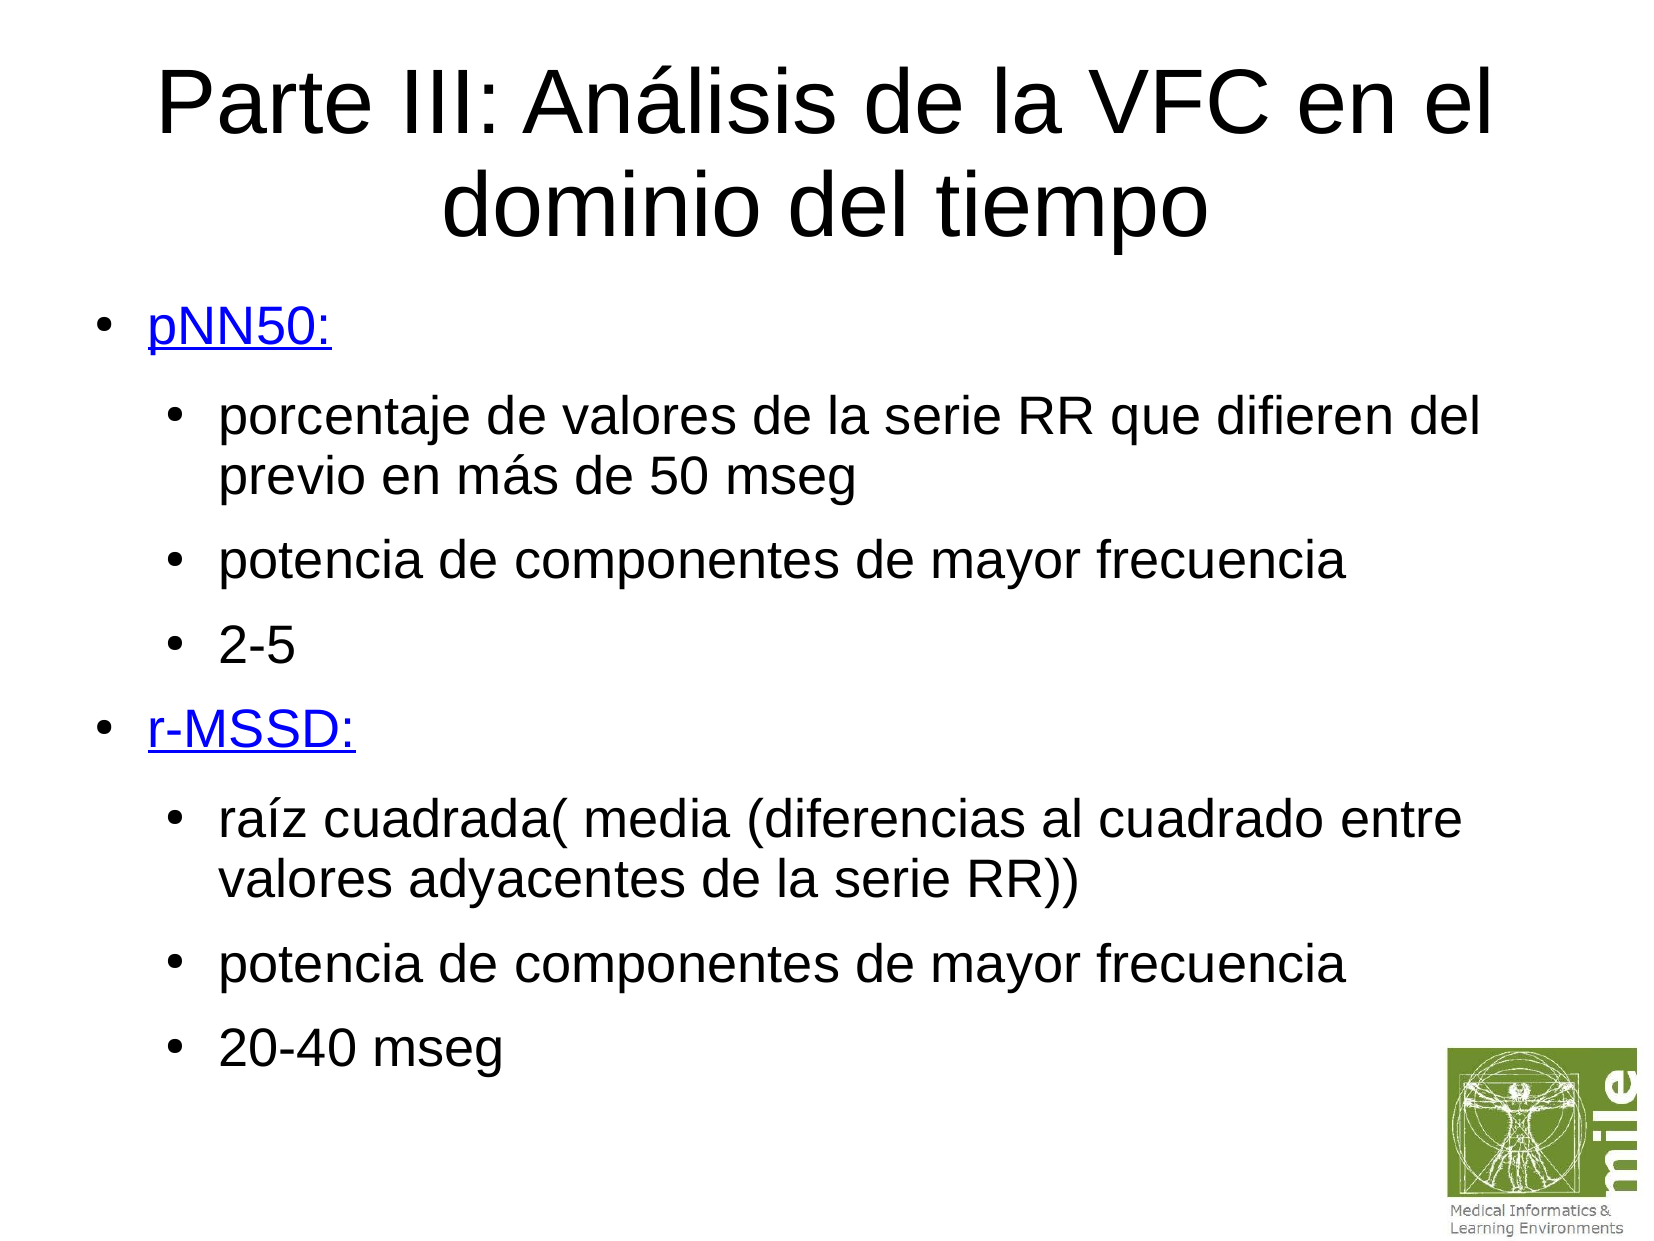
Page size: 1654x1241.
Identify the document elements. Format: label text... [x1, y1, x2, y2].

picture [1440, 1033, 1654, 1241]
list pNN50: porcentaje de valores de la serie RR que difieren del previo en más de 50 mseg potencia de componentes de mayor frecuencia 2-5 r-MSSD: raíz cuadrada( media (diferencias al cuadrado entre valores adyacentes de la serie RR)) potencia de componentes de mayor frecuencia 20-40 mseg [76, 295, 1565, 1114]
title Parte III: Análisis de la VFC en el dominio del tiempo [82, 50, 1571, 256]
